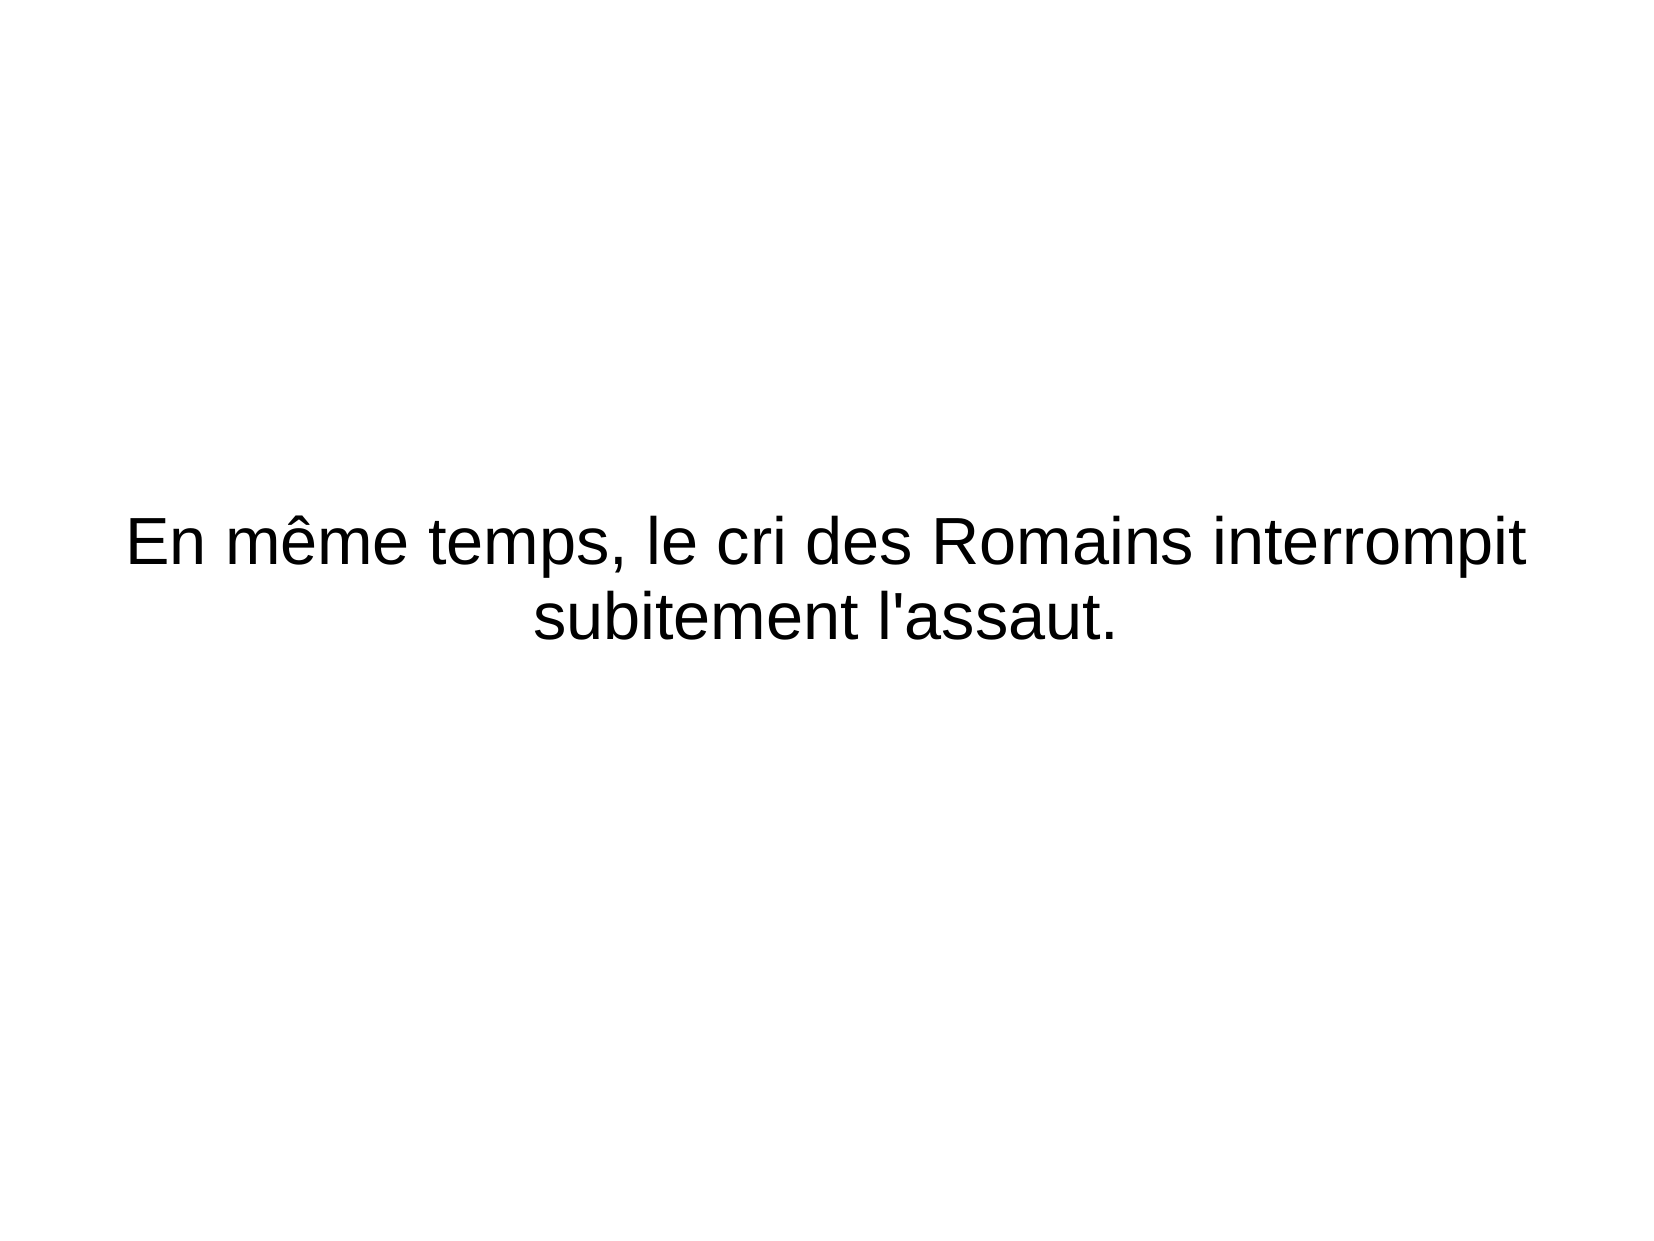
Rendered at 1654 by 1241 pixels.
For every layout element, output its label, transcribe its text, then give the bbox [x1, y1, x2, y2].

subtitle En même temps, le cri des Romains interrompit subitement l'assaut. [82, 49, 1571, 1109]
